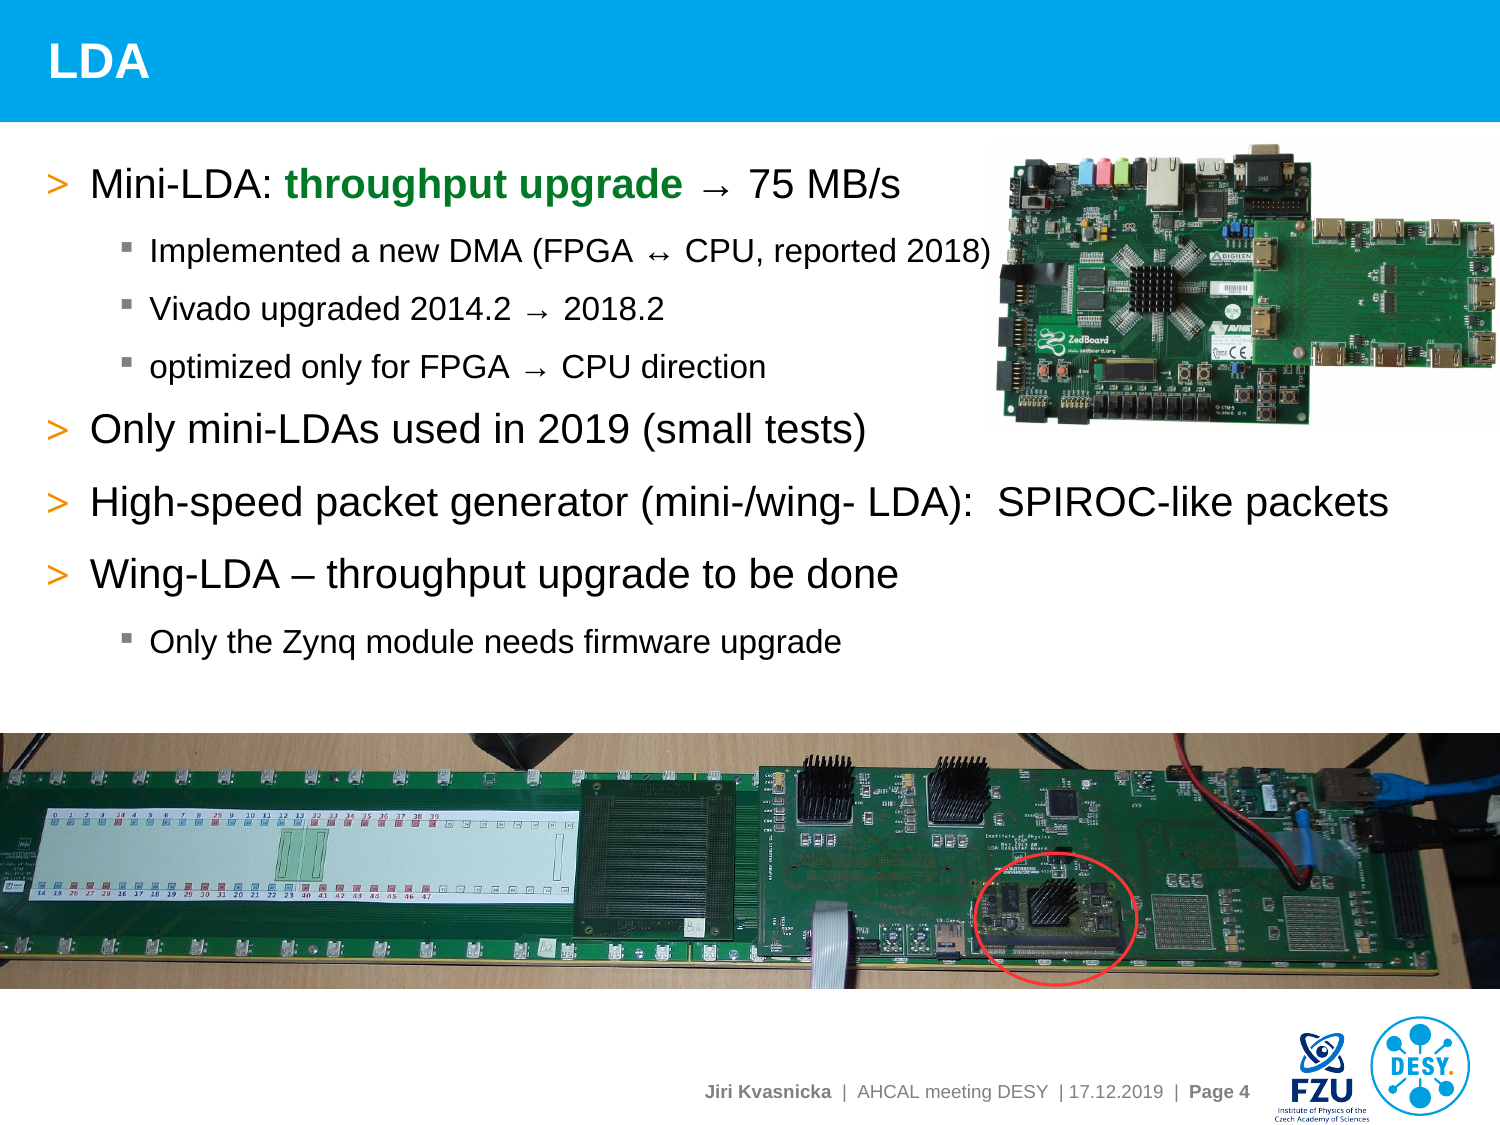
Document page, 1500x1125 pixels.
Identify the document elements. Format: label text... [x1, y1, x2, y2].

picture [0, 733, 1500, 989]
picture [990, 140, 1500, 432]
list Mini-LDA: throughput upgrade → 75 MB/s Implemented a new DMA (FPGA ↔ CPU, reported 2018) Vivado upgraded 2014.2 → 2018.2 optimized only for FPGA → CPU direction Only mini-LDAs used in 2019 (small tests) High-speed packet generator (mini-/wing- LDA): SPIROC-like packets Wing-LDA – throughput upgrade to be done Only the Zynq module needs firmware upgrade [46, 160, 1444, 733]
picture [1269, 1027, 1375, 1125]
title LDA [47, 16, 1446, 107]
